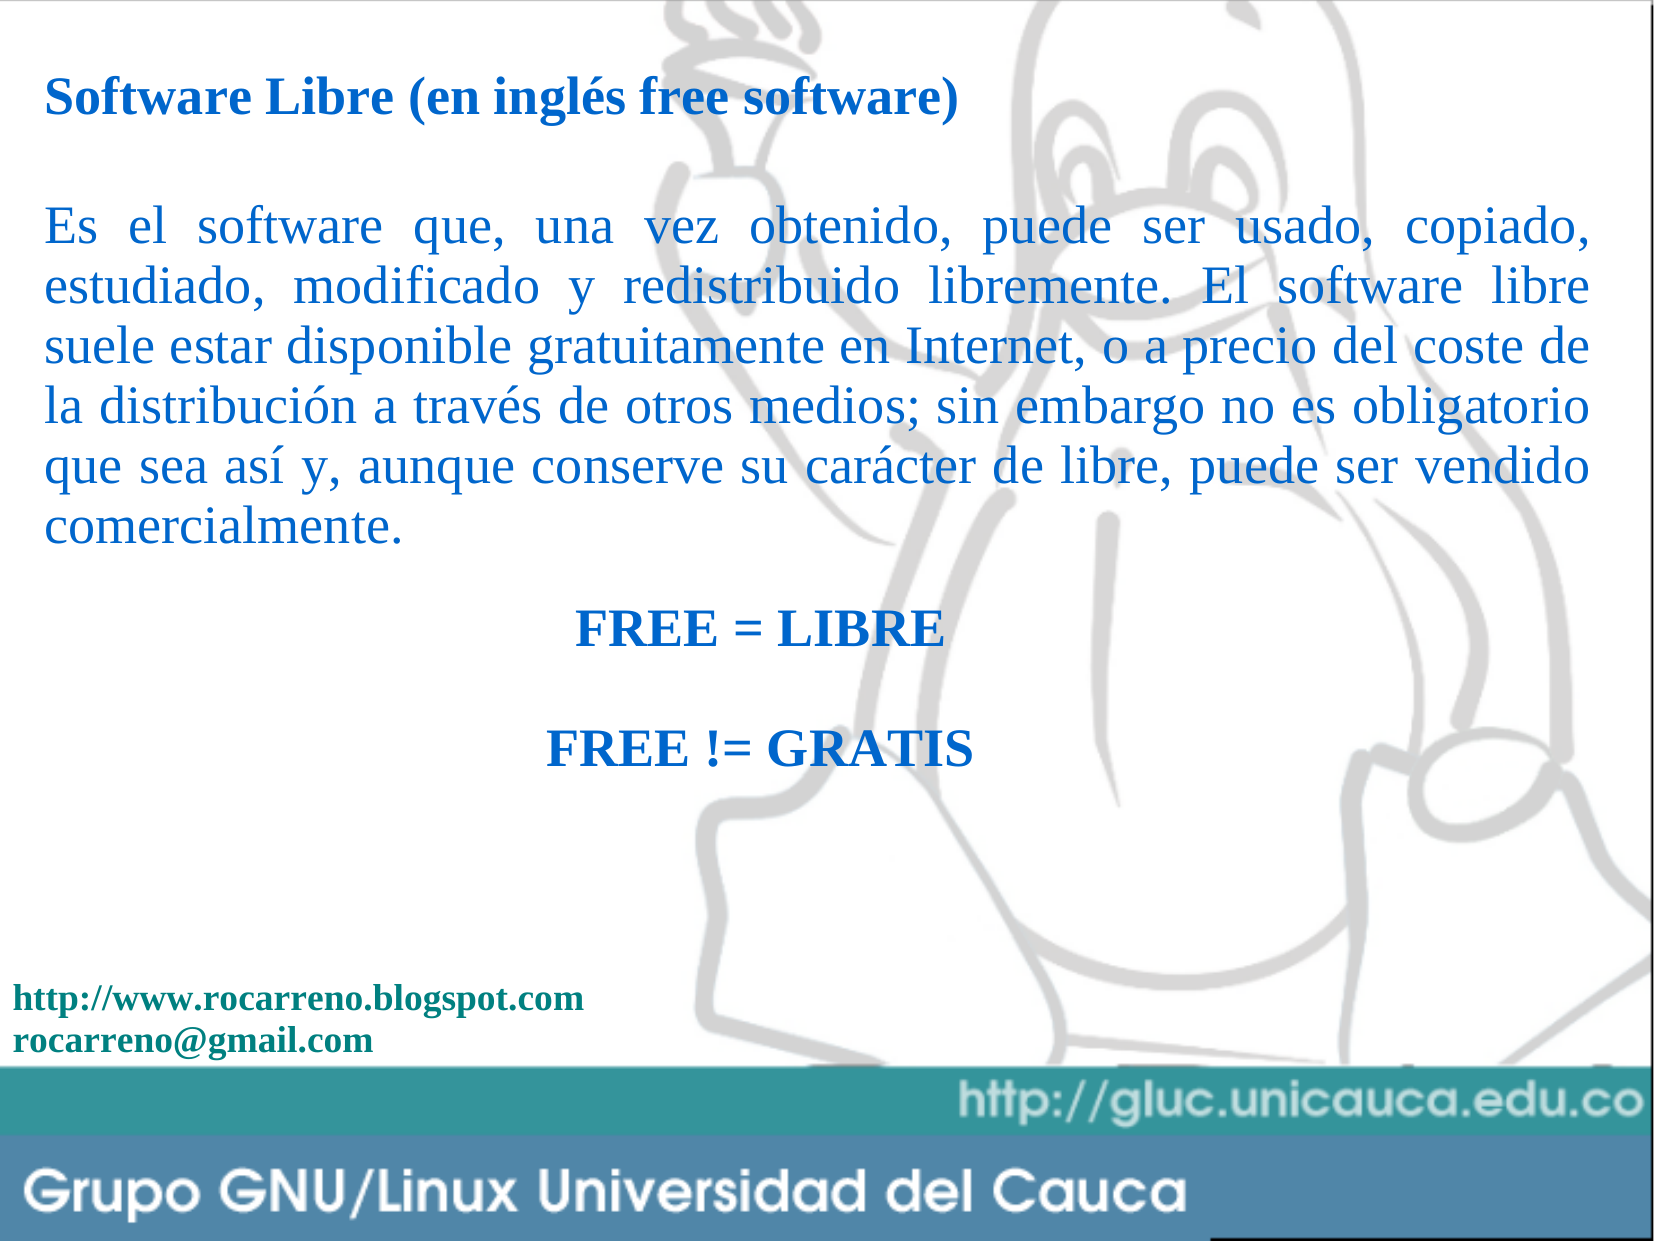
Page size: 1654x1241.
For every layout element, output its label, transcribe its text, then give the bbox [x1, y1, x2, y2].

text_box Software Libre (en inglés free software) Es el software que, una vez obtenido, puede ser usado, copiado, estudiado, modificado y redistribuido libremente. El software libre suele estar disponible gratuitamente en Internet, o a precio del coste de la distribución a través de otros medios; sin embargo no es obligatorio que sea así y, aunque conserve su carácter de libre, puede ser vendido comercialmente. [29, 1118, 1625, 1234]
text_box FREE = LIBRE FREE != GRATIS [531, 590, 1034, 857]
text_box Software Libre (en inglés free software) Es el software que, una vez obtenido, puede ser usado, copiado, estudiado, modificado y redistribuido libremente. El software libre suele estar disponible gratuitamente en Internet, o a precio del coste de la distribución a través de otros medios; sin embargo no es obligatorio que sea así y, aunque conserve su carácter de libre, puede ser vendido comercialmente. [29, 59, 1625, 969]
picture [0, 0, 1654, 1241]
text_box http://www.rocarreno.blogspot.com rocarreno@gmail.com [0, 969, 1652, 1118]
